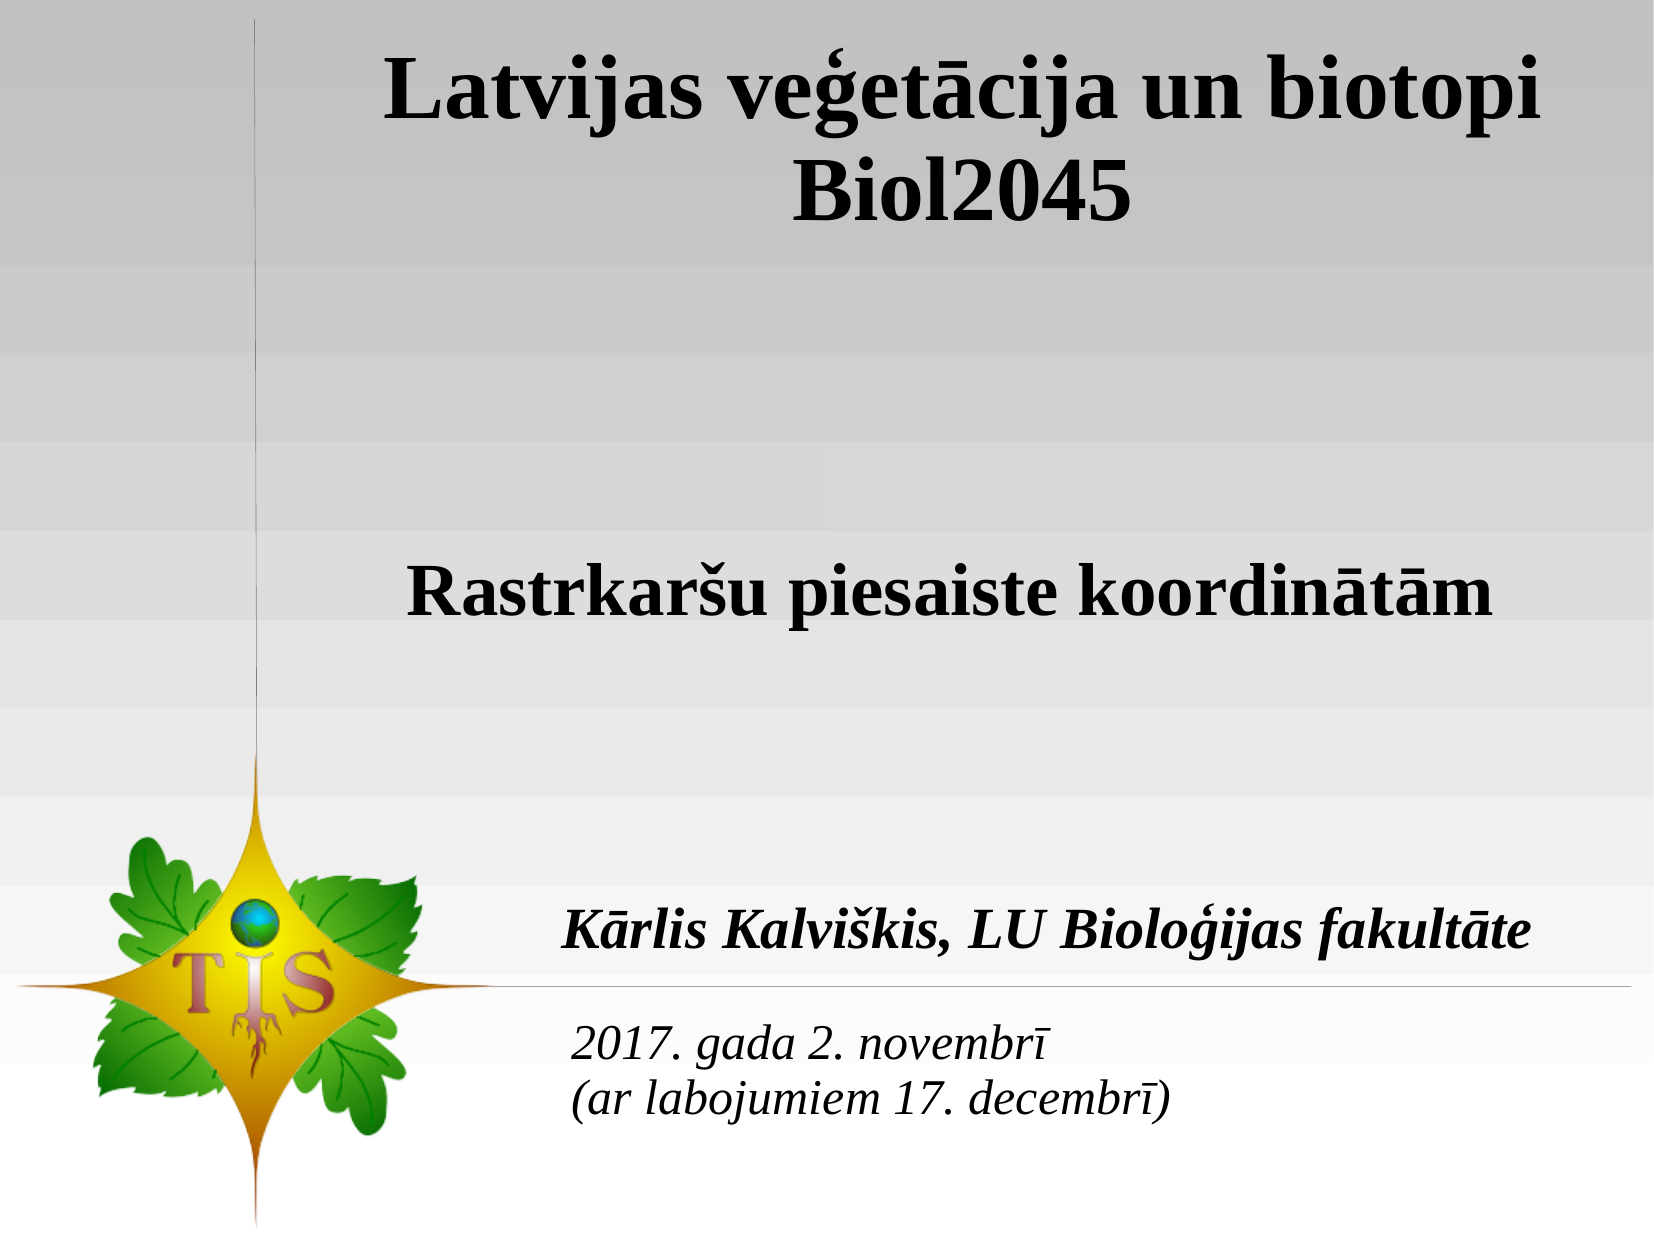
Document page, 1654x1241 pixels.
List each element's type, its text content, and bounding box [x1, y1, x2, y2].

picture [0, 0, 1654, 1241]
title Rastrkaršu piesaiste koordinātām [295, 324, 1607, 857]
text_box 2017. gada 2. novembrī (ar labojumiem 17. decembrī) [556, 1007, 1187, 1113]
